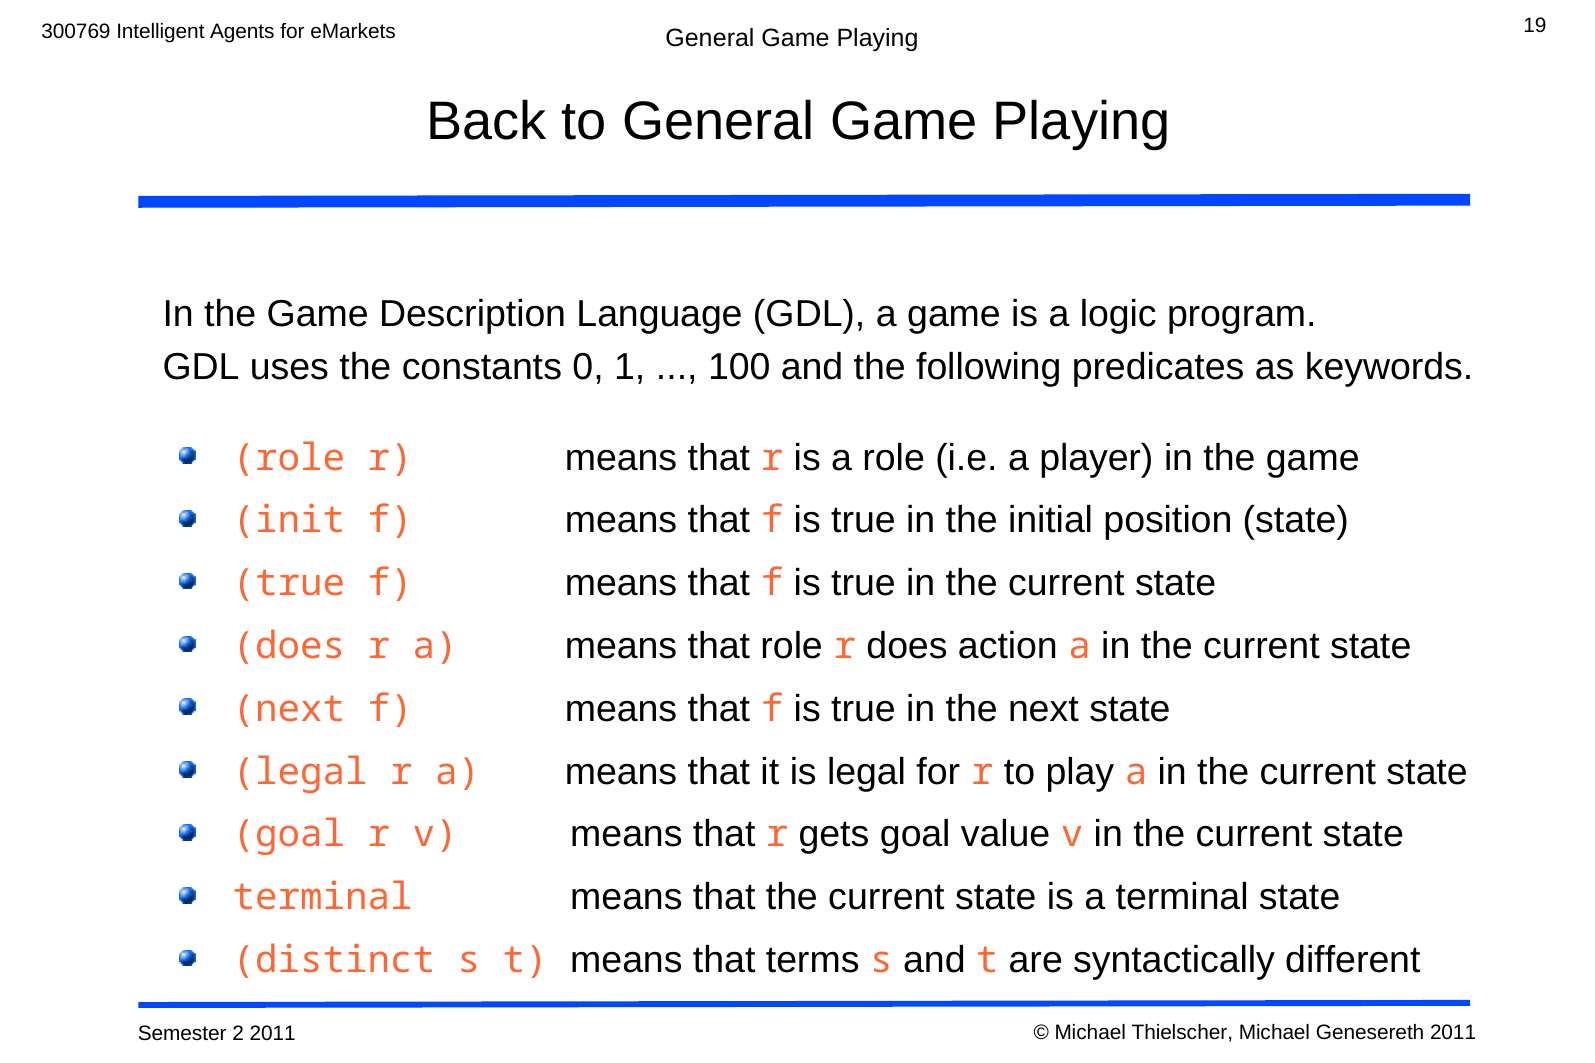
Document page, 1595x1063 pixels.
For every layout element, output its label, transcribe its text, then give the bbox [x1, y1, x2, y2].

list (role r) means that r is a role (i.e. a player) in the game (init f) means that f is true in the initial position (state) (true f) means that f is true in the current state (does r a) means that role r does action a in the current state (next f) means that f is true in the next state (legal r a) means that it is legal for r to play a in the current state (goal r v) means that r gets goal value v in the current state terminal means that the current state is a terminal state (distinct s t) means that terms s and t are syntactically different [90, 322, 1471, 915]
title Back to General Game Playing [118, 51, 1480, 190]
list In the Game Description Language (GDL), a game is a logic program. GDL uses the constants 0, 1, ..., 100 and the following predicates as keywords. [144, 291, 1509, 388]
picture [179, 950, 196, 966]
